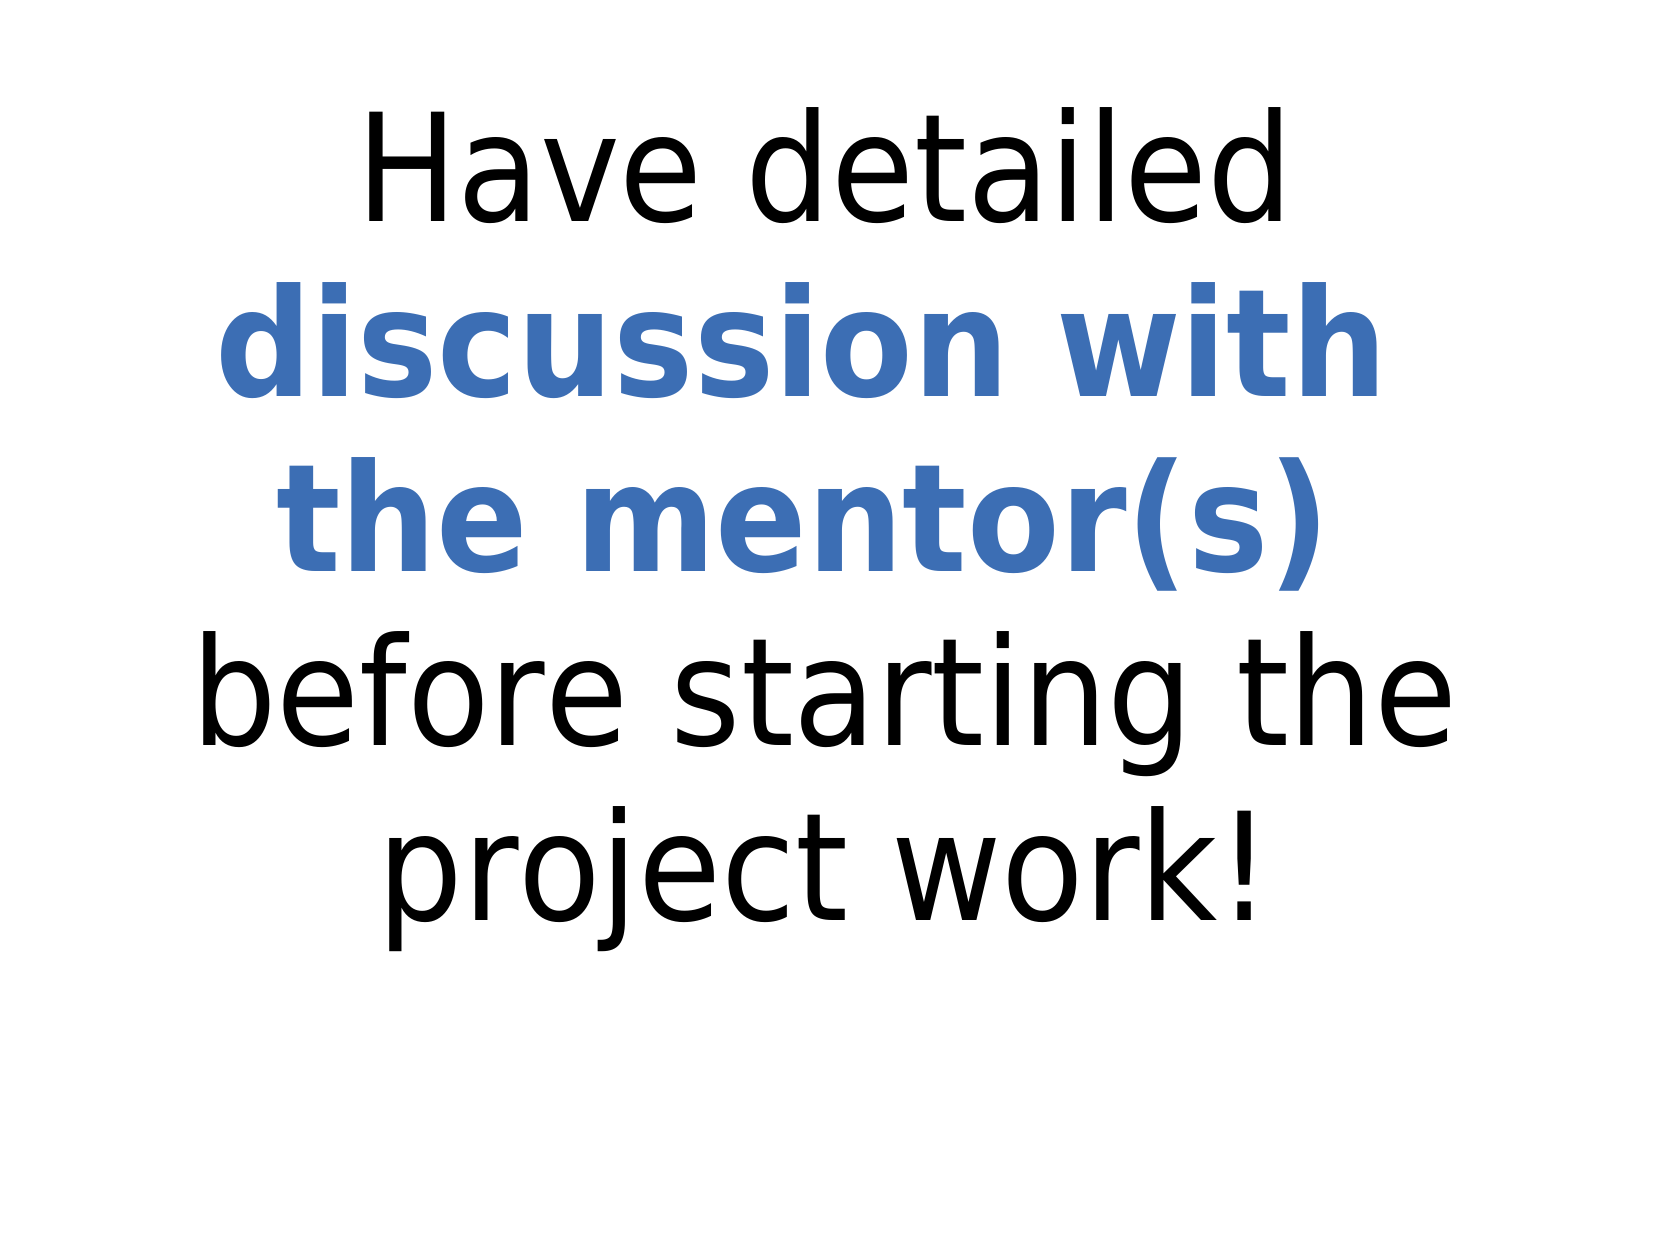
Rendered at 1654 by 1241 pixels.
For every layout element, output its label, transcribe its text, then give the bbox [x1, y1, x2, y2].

text_box Have detailed discussion with the mentor(s) before starting the project work! [37, 75, 1613, 964]
